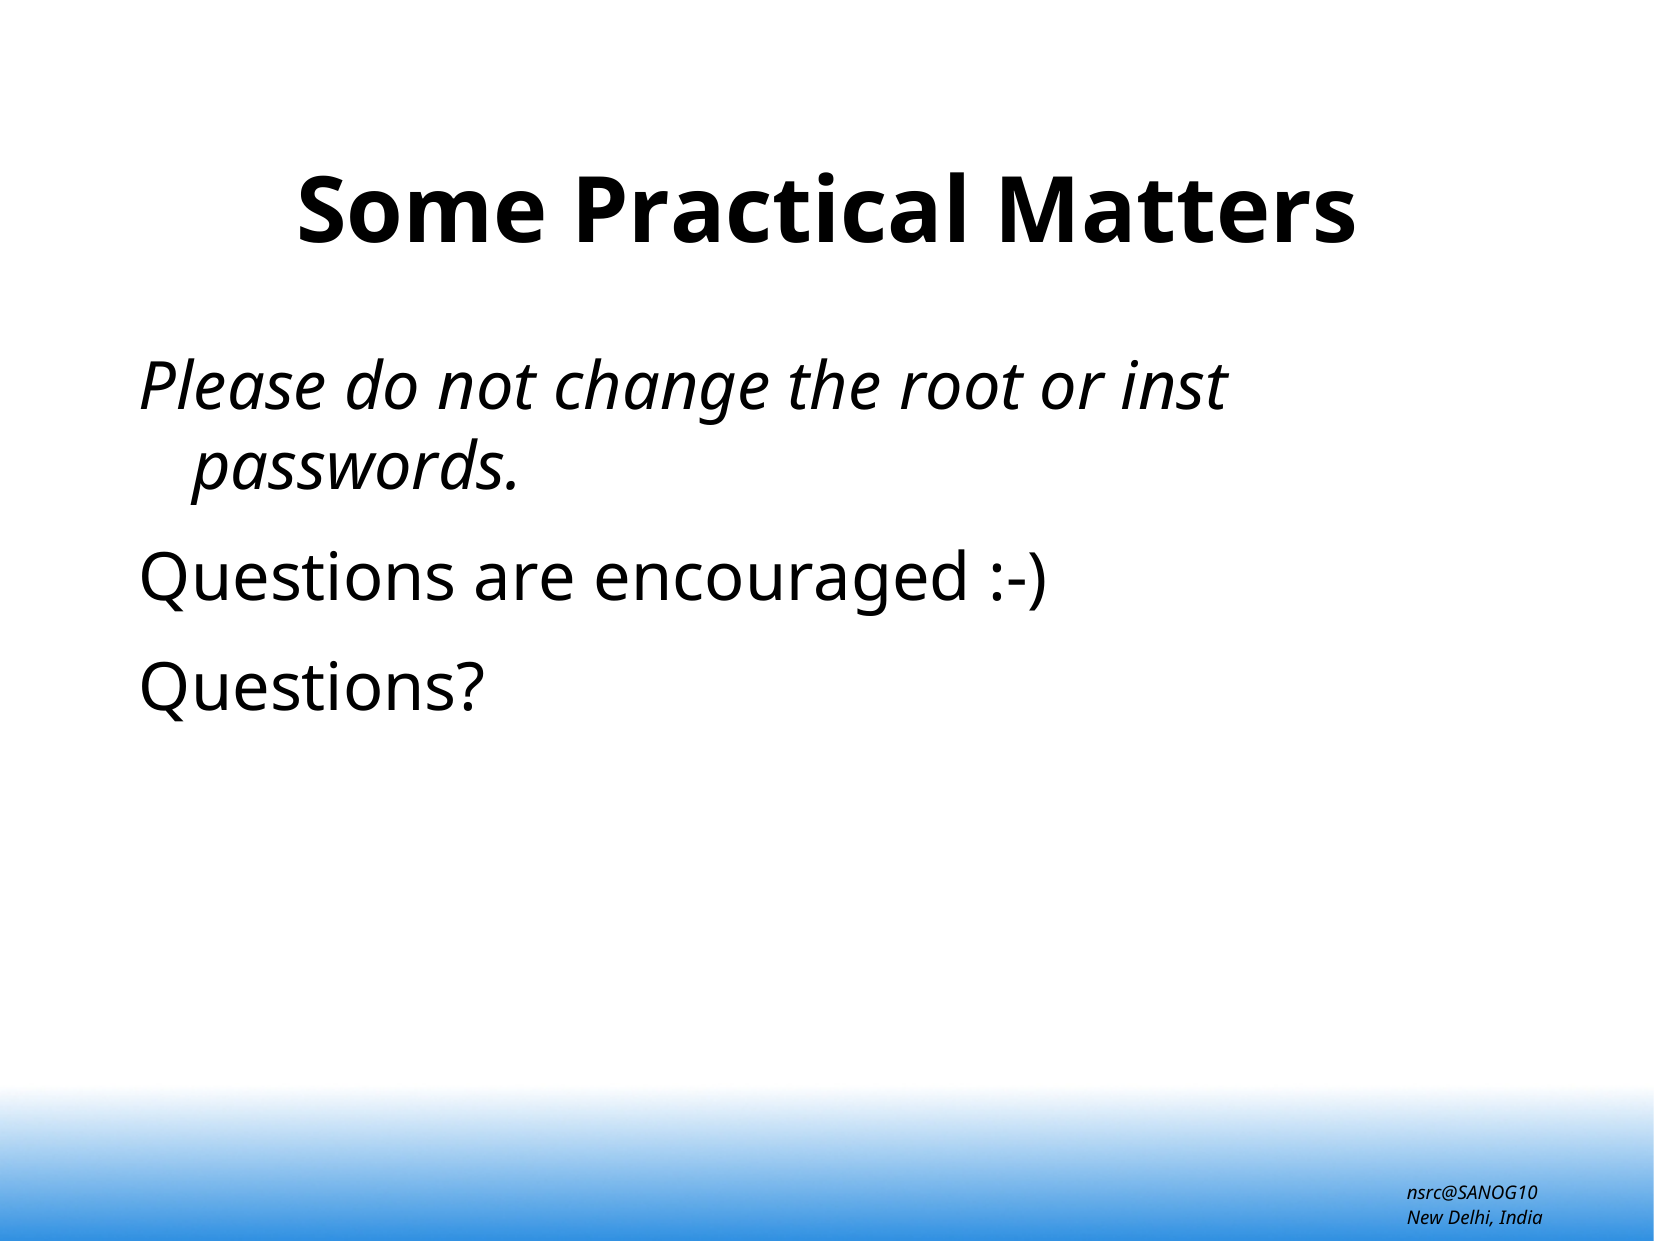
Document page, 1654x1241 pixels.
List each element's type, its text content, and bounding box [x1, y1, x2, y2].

list Please do not change the root or inst passwords. Questions are encouraged :-) Questions? [121, 344, 1534, 1135]
picture [0, 1083, 1654, 1241]
title Some Practical Matters [121, 102, 1534, 311]
